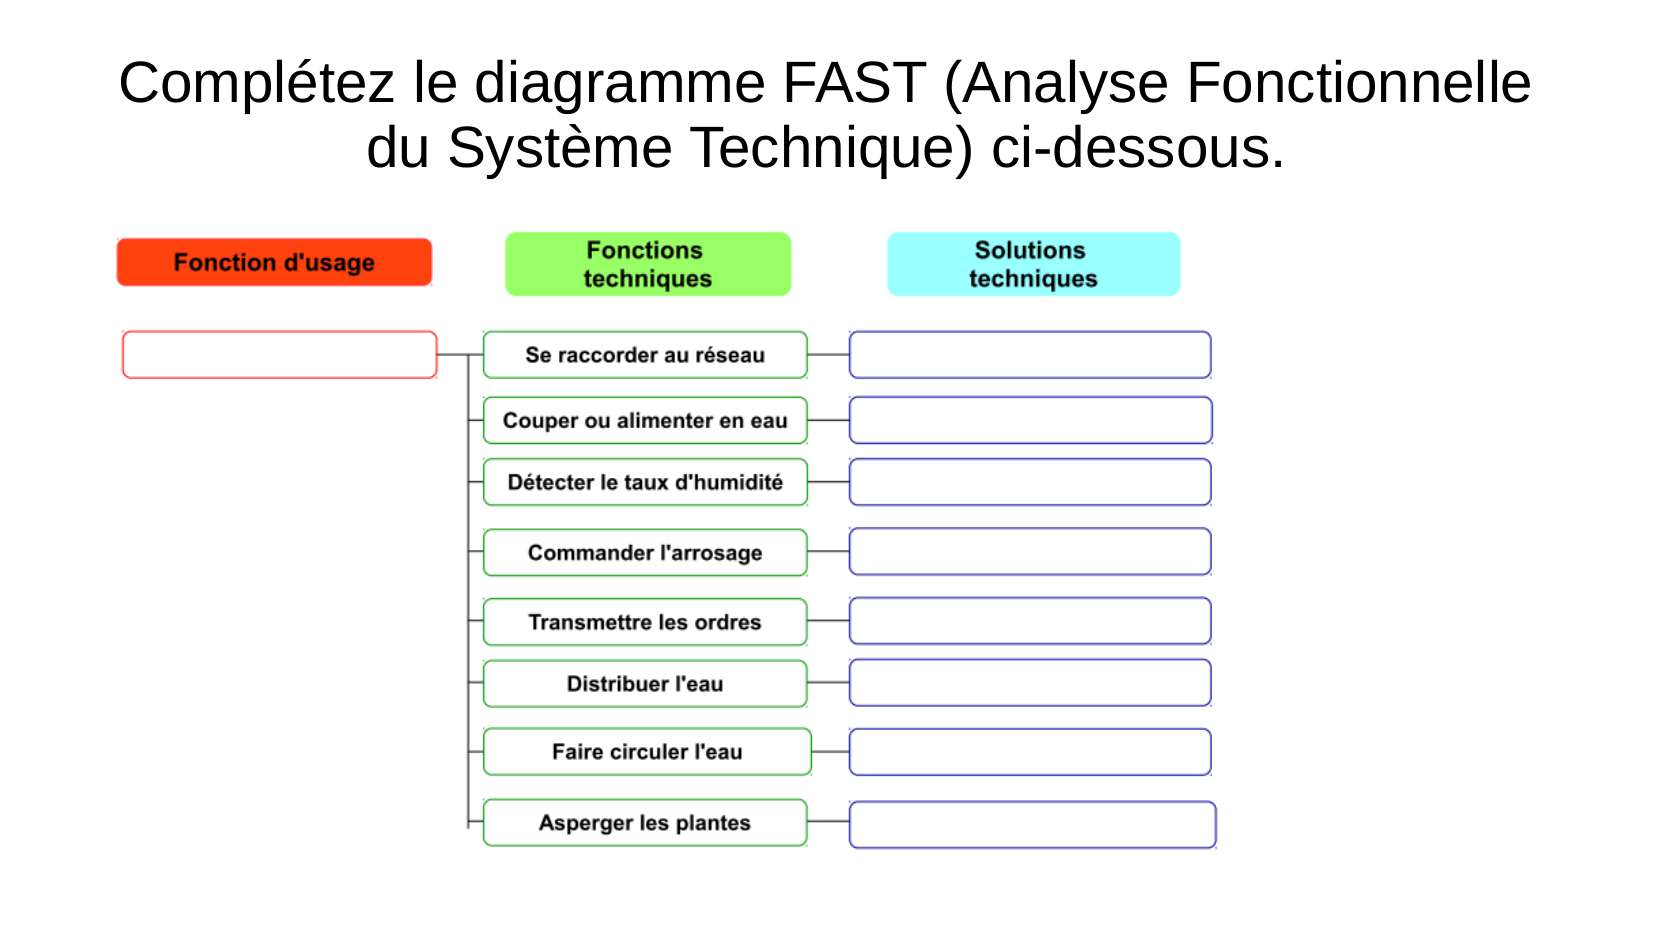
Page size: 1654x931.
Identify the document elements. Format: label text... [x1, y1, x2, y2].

picture [108, 220, 1231, 871]
title Complétez le diagramme FAST (Analyse Fonctionnelle du Système Technique) ci-dessous. [82, 36, 1571, 193]
